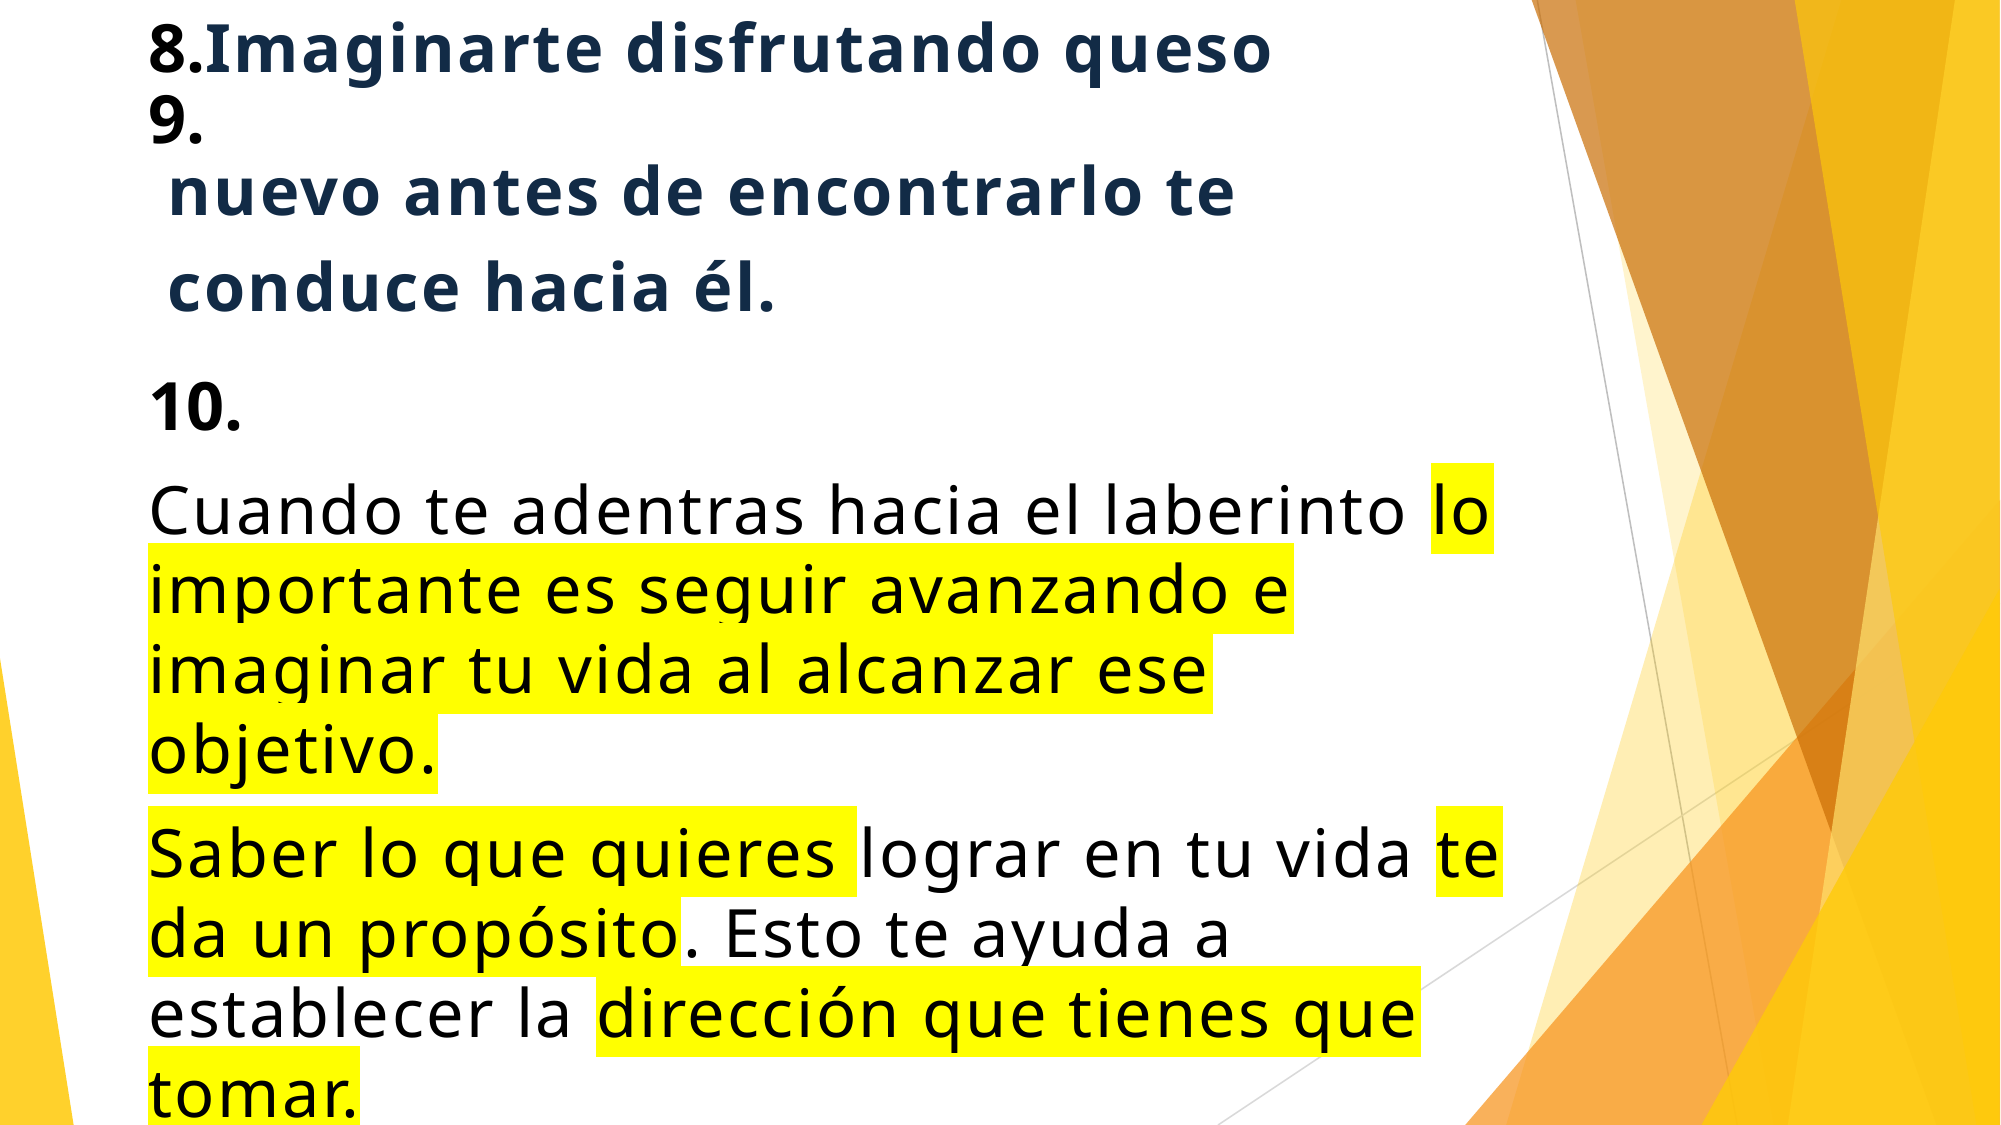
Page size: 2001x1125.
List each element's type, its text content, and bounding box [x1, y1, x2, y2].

text_box Imaginarte disfrutando queso nuevo antes de encontrarlo te conduce hacia él. Cuando te adentras hacia el laberinto lo importante es seguir avanzando e imaginar tu vida al alcanzar ese objetivo. Saber lo que quieres lograr en tu vida te da un propósito. Esto te ayuda a establecer la dirección que tienes que tomar. [133, 34, 1526, 1054]
